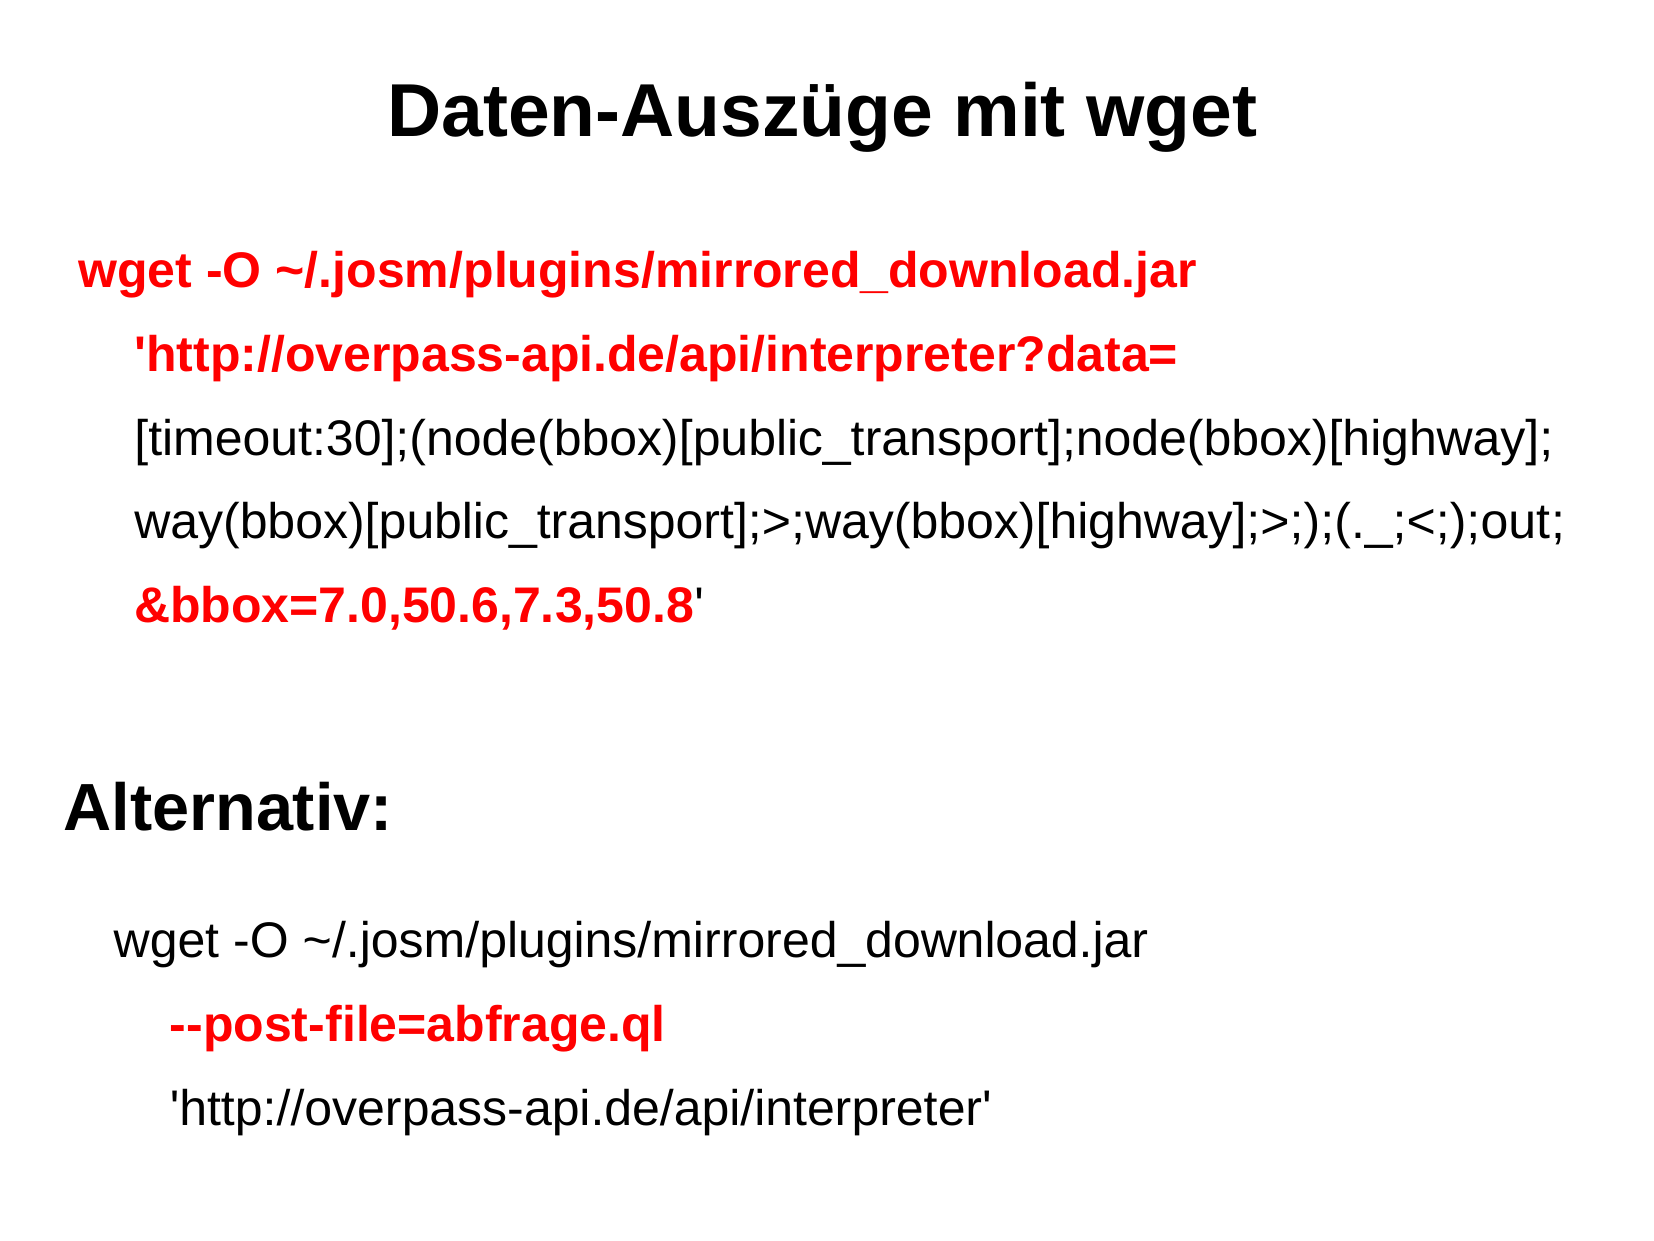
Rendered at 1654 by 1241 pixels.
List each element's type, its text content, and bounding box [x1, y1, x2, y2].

text_box wget -O ~/.josm/plugins/mirrored_download.jar 'http://overpass-api.de/api/interpreter?data= [timeout:30];(node(bbox)[public_transport];node(bbox)[highway]; way(bbox)[public_transport];>;way(bbox)[highway];>;);(._;<;);out; &bbox=7.0,50.6,7.3,50.8' [63, 207, 1621, 613]
text_box Daten-Auszüge mit wget [372, 61, 1273, 160]
text_box wget -O ~/.josm/plugins/mirrored_download.jar --post-file=abfrage.ql 'http://overpass-api.de/api/interpreter' [98, 877, 1364, 1116]
text_box Alternativ: [48, 763, 409, 853]
